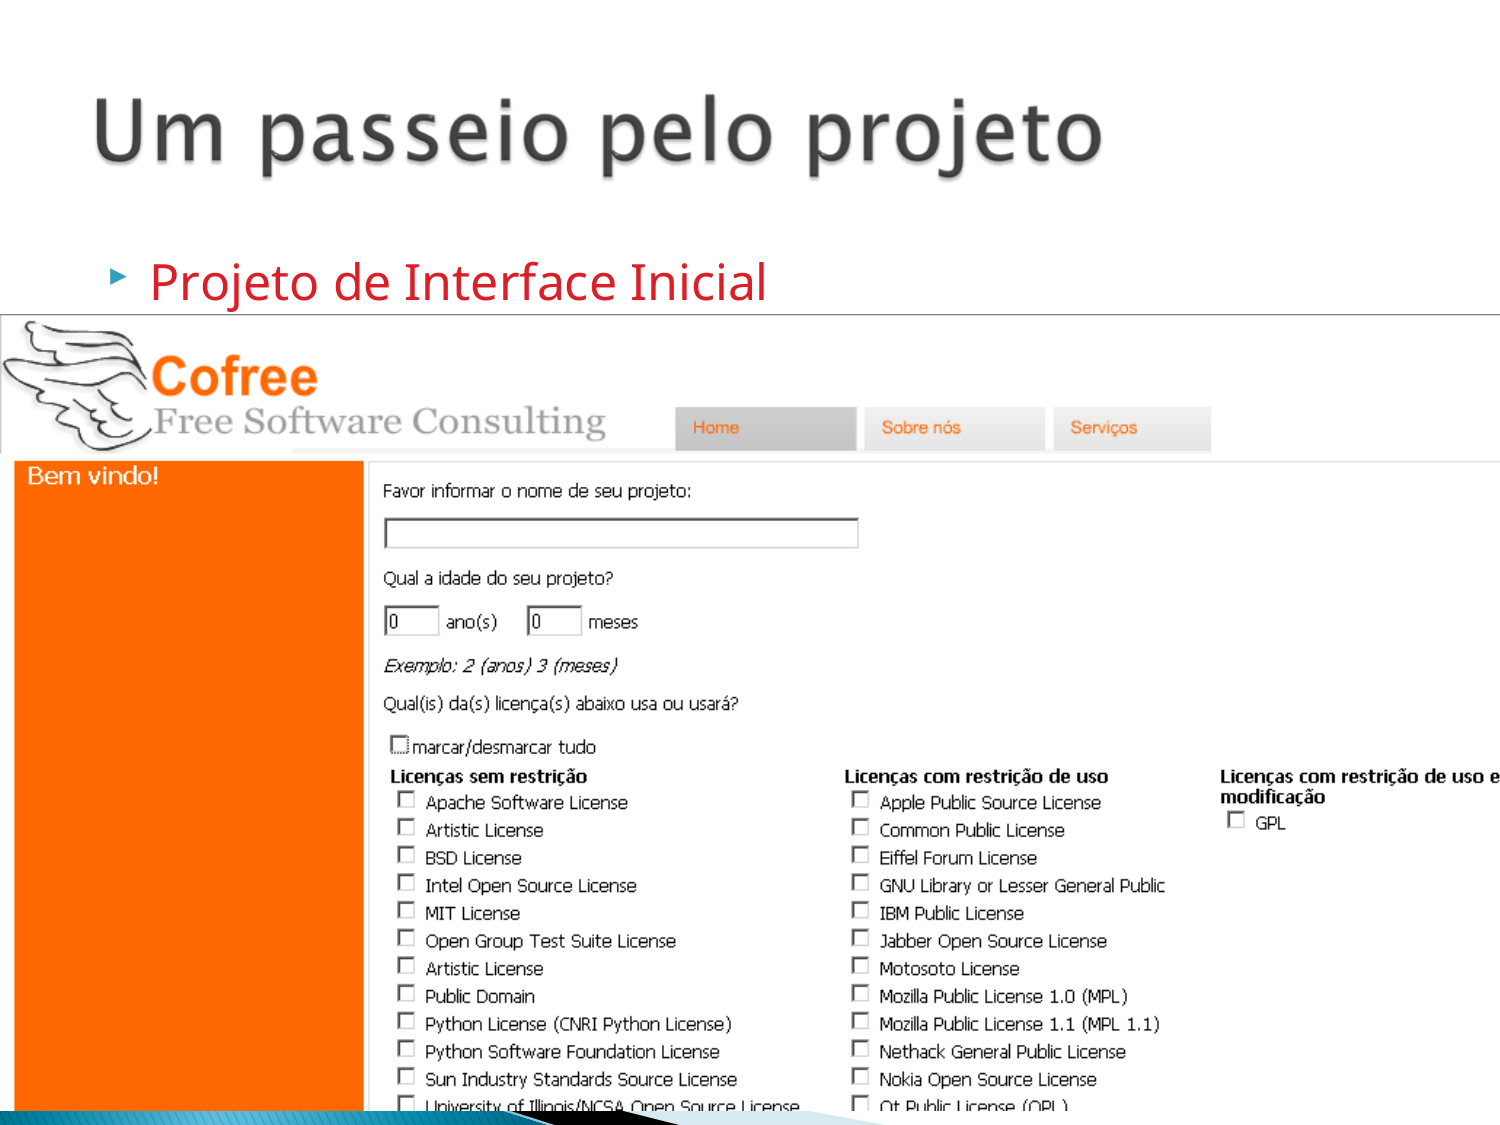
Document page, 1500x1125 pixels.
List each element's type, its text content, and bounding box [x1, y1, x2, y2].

picture [32, 43, 1427, 235]
text_box Projeto de Interface Inicial [75, 242, 1442, 314]
picture [0, 314, 1500, 1125]
